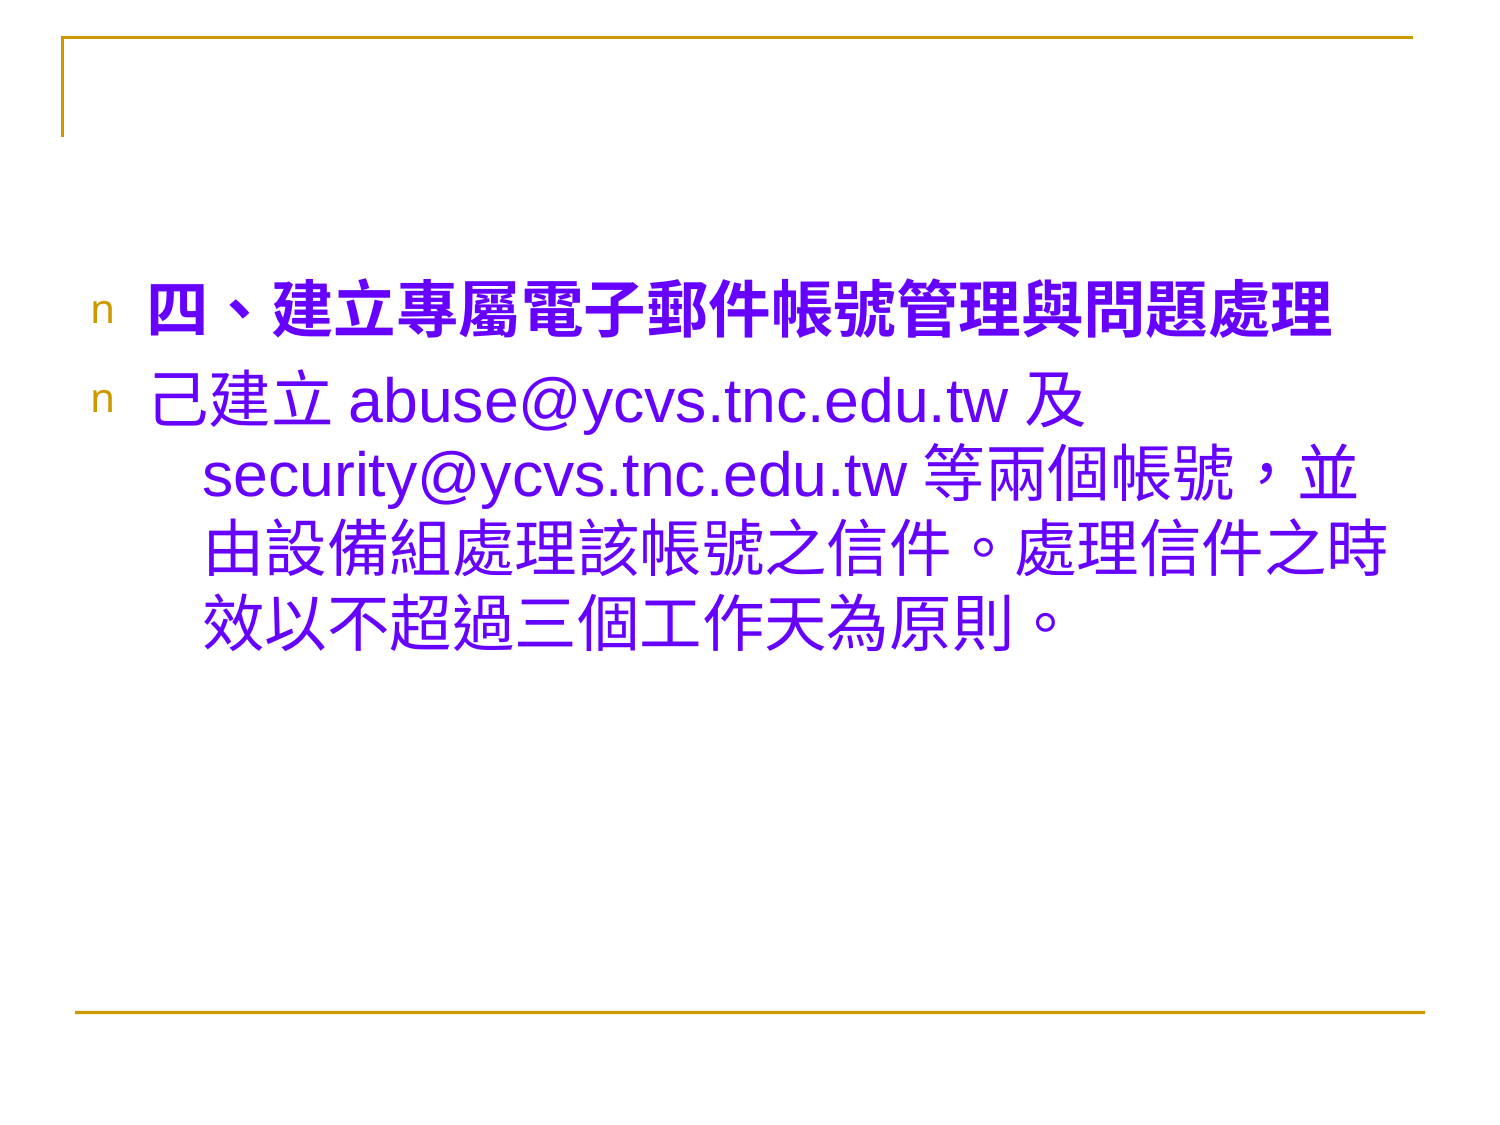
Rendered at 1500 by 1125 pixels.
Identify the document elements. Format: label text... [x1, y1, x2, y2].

list 四、建立專屬電子郵件帳號管理與問題處理 己建立abuse@ycvs.tnc.edu.tw及security@ycvs.tnc.edu.tw等兩個帳號，並由設備組處理該帳號之信件。處理信件之時效以不超過三個工作天為原則。 [75, 262, 1426, 1006]
